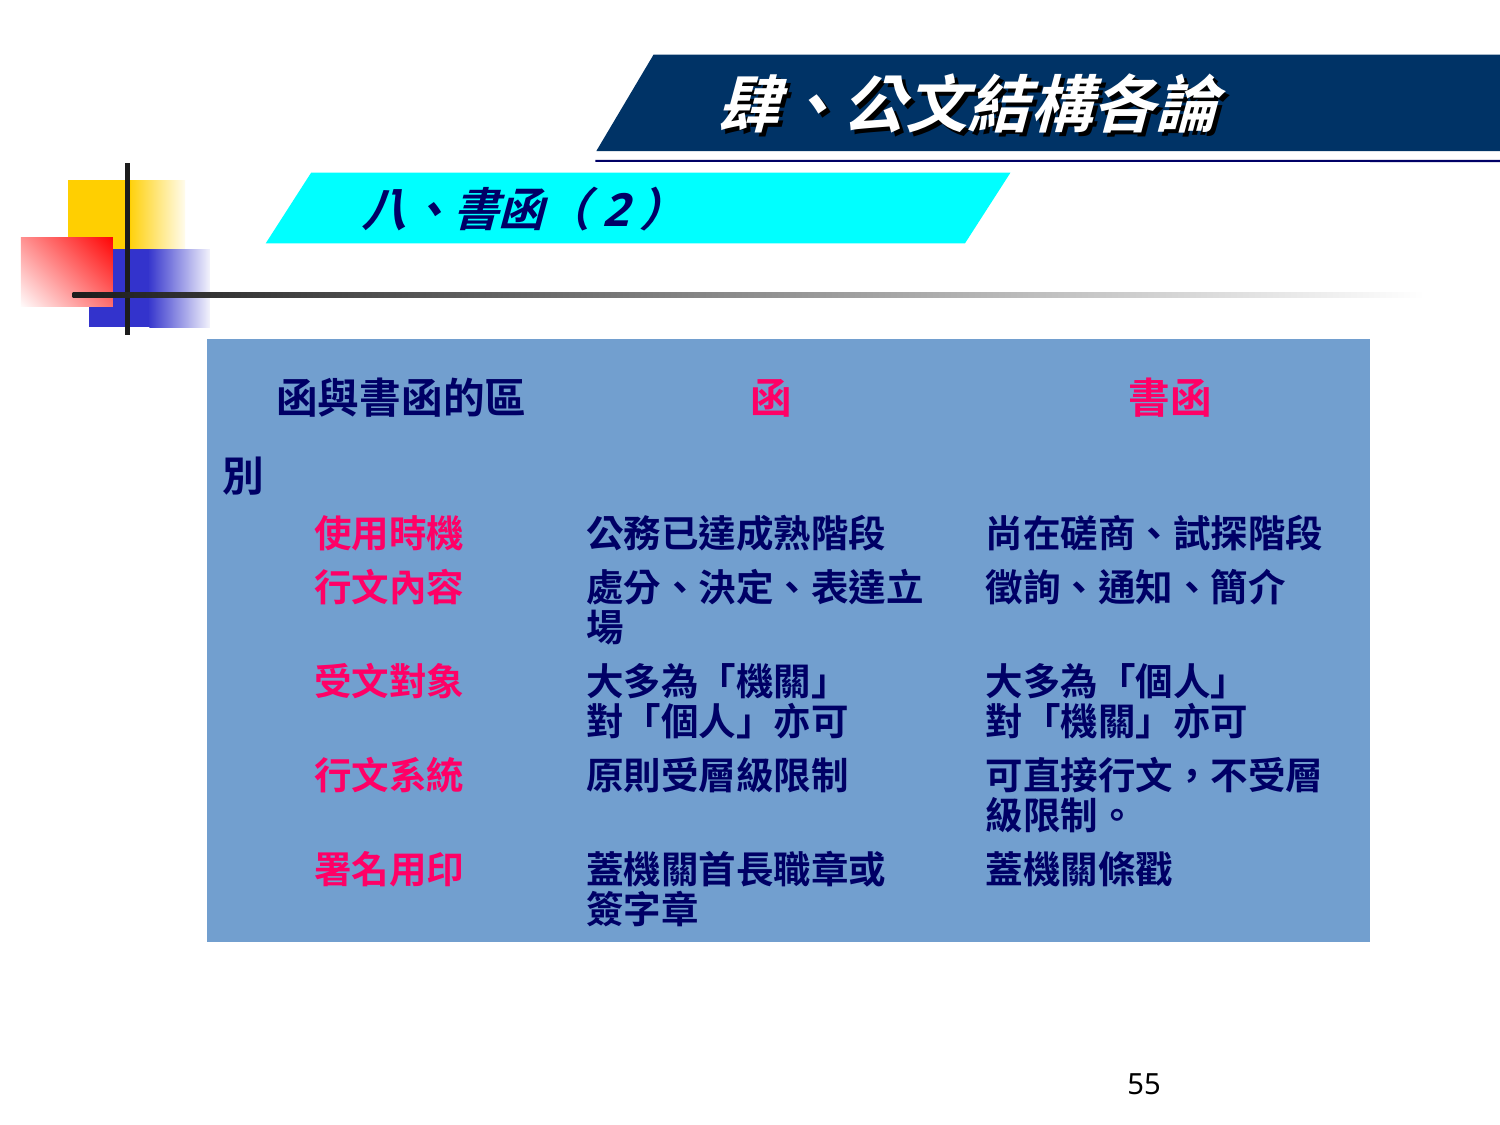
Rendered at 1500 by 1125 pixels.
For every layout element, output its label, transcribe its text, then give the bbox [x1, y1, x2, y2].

table_cell 受文對象 [207, 660, 572, 754]
table_cell 蓋機關條戳 [971, 848, 1370, 942]
table_cell 使用時機 [207, 511, 572, 566]
table_cell 原則受層級限制 [572, 754, 971, 848]
table_cell 蓋機關首長職章或 簽字章 [572, 848, 971, 942]
text_box [1112, 1037, 1426, 1113]
table_cell 公務已達成熟階段 [572, 511, 971, 566]
table_cell 大多為「機關」 對「個人」亦可 [572, 660, 971, 754]
table_cell 尚在磋商、試探階段 [971, 511, 1370, 566]
table_cell 徵詢、通知、簡介 [971, 566, 1370, 660]
text_box 八、書函（2） [265, 172, 1011, 244]
table_header 函與書函的區別 [207, 339, 572, 511]
table_cell 處分、決定、表達立場 [572, 566, 971, 660]
table_cell 行文內容 [207, 566, 572, 660]
table_cell 可直接行文，不受層級限制。 [971, 754, 1370, 848]
text_box 肆、公文結構各論 [596, 54, 1500, 152]
table_cell 署名用印 [207, 848, 572, 942]
table_cell 大多為「個人」 對「機關」亦可 [971, 660, 1370, 754]
table_cell 行文系統 [207, 754, 572, 848]
table_header 函 [572, 339, 971, 511]
table_header 書函 [971, 339, 1370, 511]
